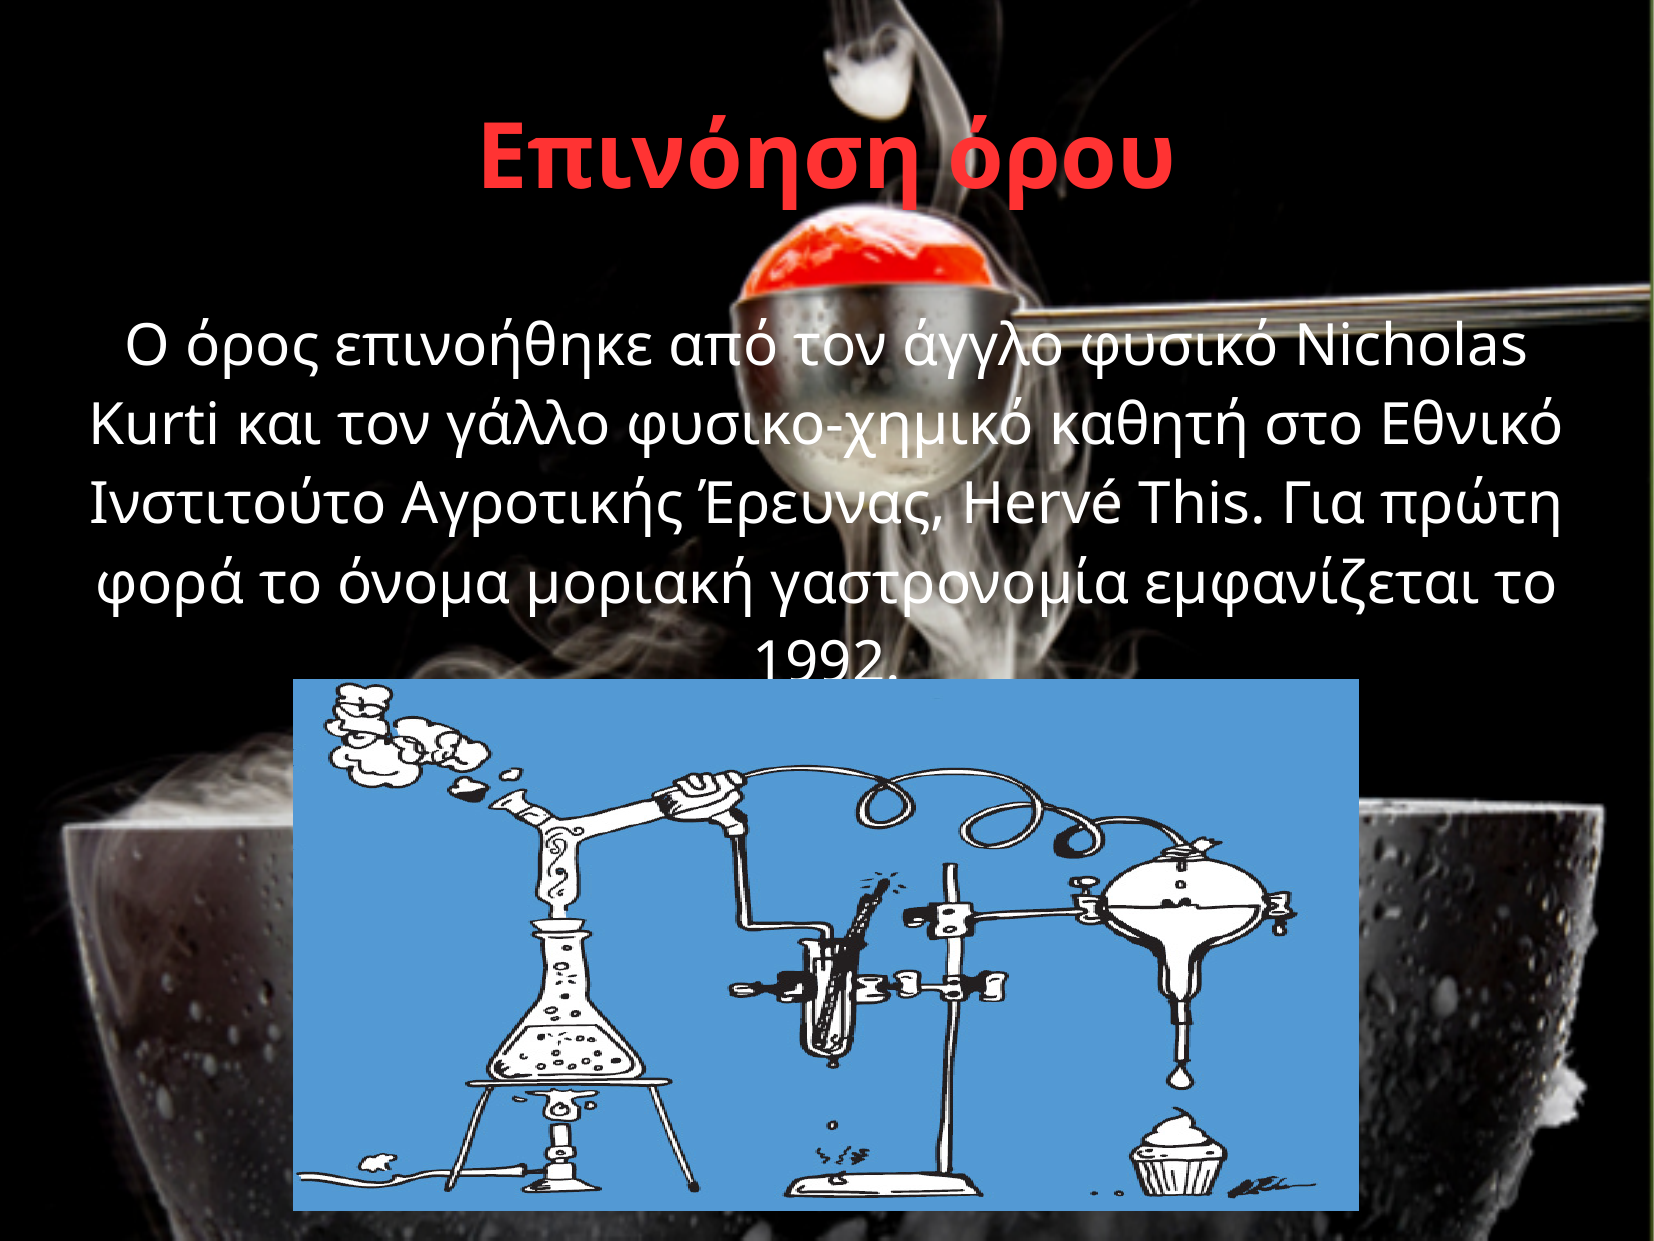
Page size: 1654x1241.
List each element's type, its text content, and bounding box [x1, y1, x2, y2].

subtitle Ο όρος επινοήθηκε από τον άγγλο φυσικό Nicholas Kurti και τον γάλλο φυσικο-χημικό καθητή στο Εθνικό Ινστιτούτο Αγροτικής Έρευνας, Hervé This. Για πρώτη φορά το όνομα μοριακή γαστρονομία εμφανίζεται το 1992. [82, 297, 1571, 1102]
title Επινόηση όρου [82, 56, 1571, 250]
picture [0, 0, 1654, 1241]
